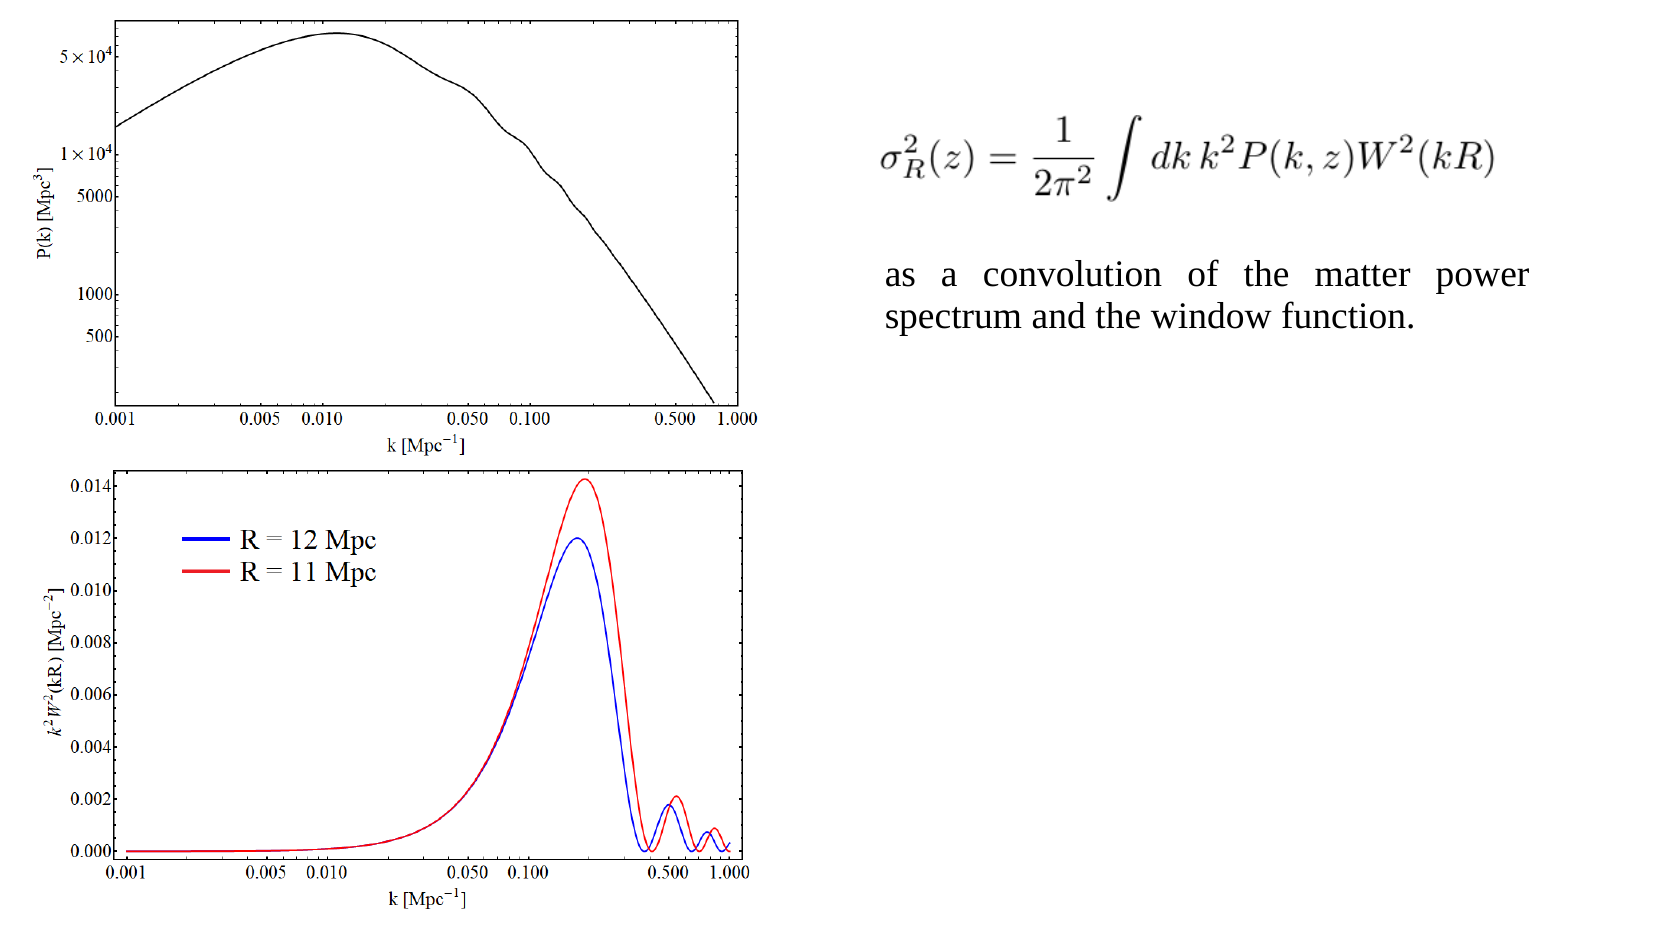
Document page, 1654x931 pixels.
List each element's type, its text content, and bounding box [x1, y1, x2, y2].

text_box as a convolution of the matter power spectrum and the window function. [870, 246, 1546, 511]
picture [17, 0, 781, 931]
picture [863, 106, 1501, 211]
